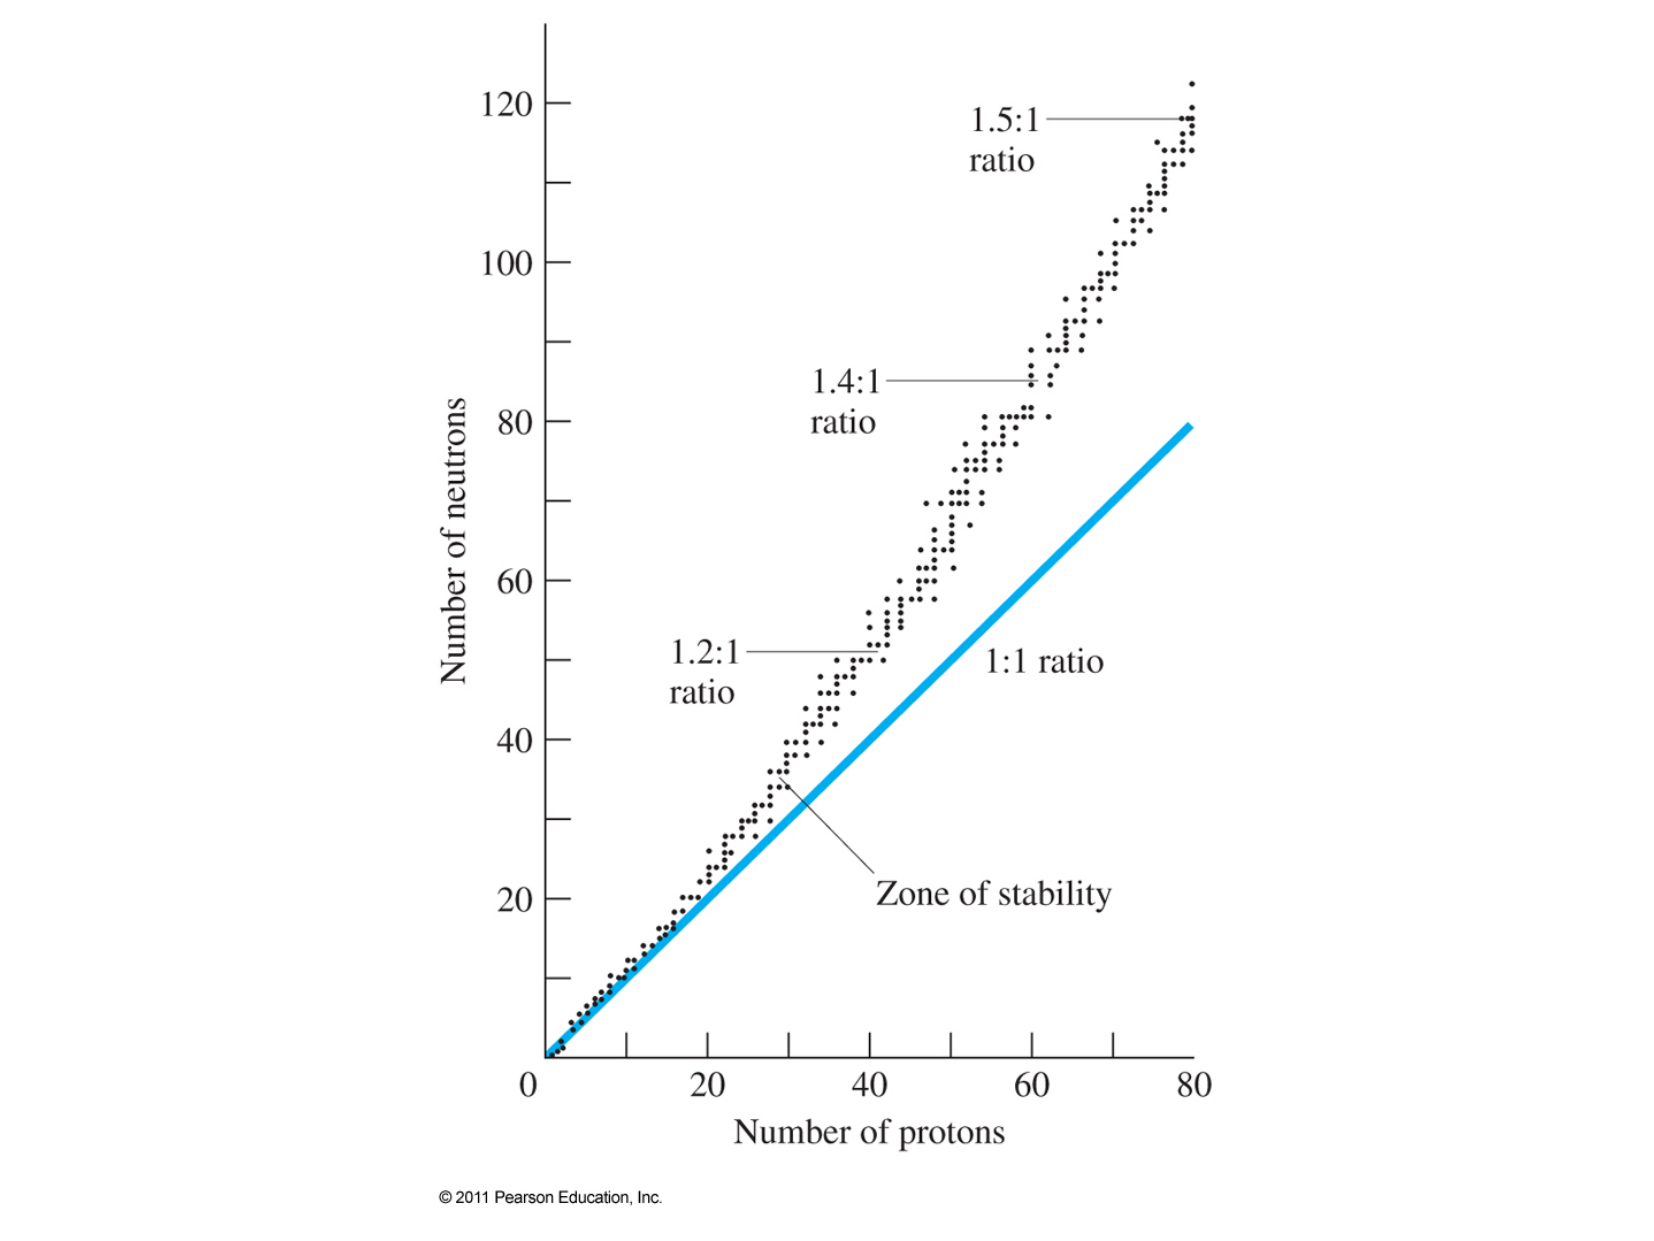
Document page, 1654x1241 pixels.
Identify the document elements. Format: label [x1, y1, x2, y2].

picture [417, 0, 1236, 1241]
